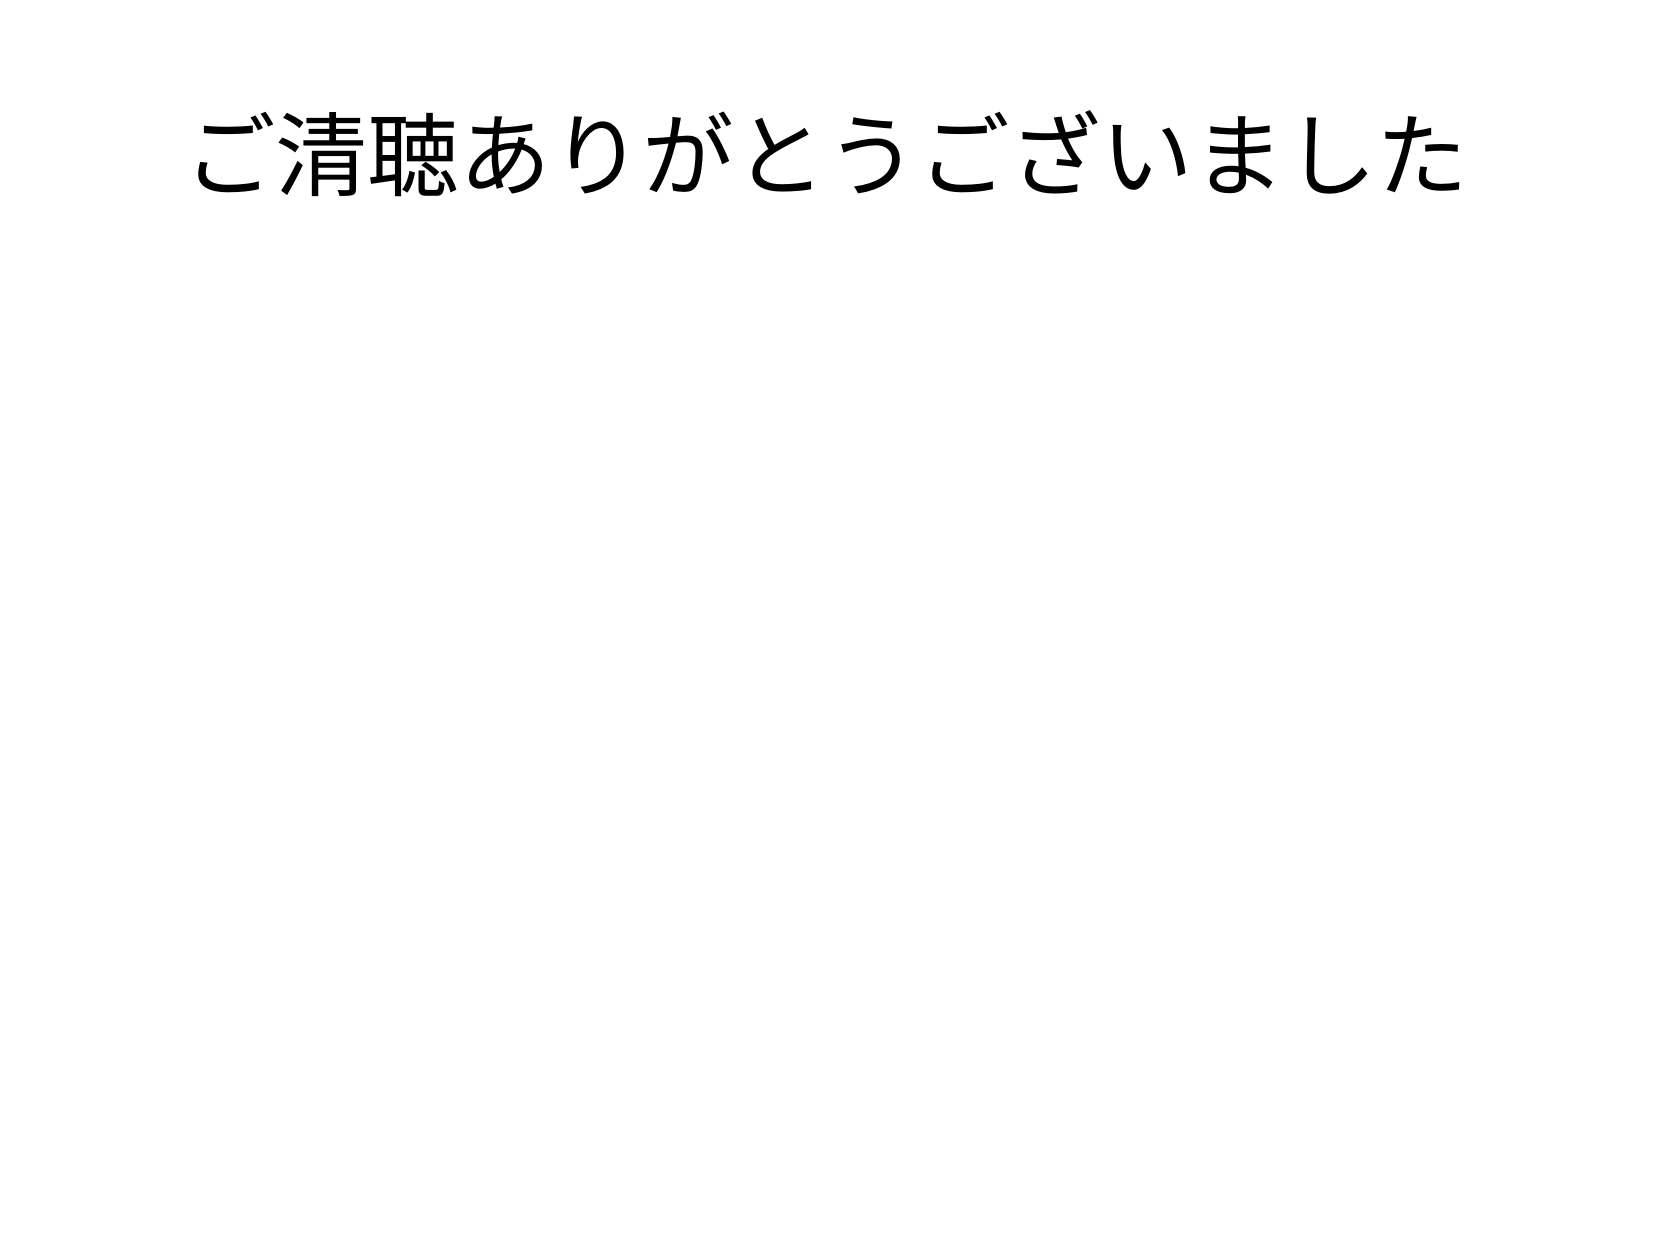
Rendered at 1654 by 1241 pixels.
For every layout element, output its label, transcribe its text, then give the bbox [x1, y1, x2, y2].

title ご清聴ありがとうございました [82, 56, 1571, 249]
